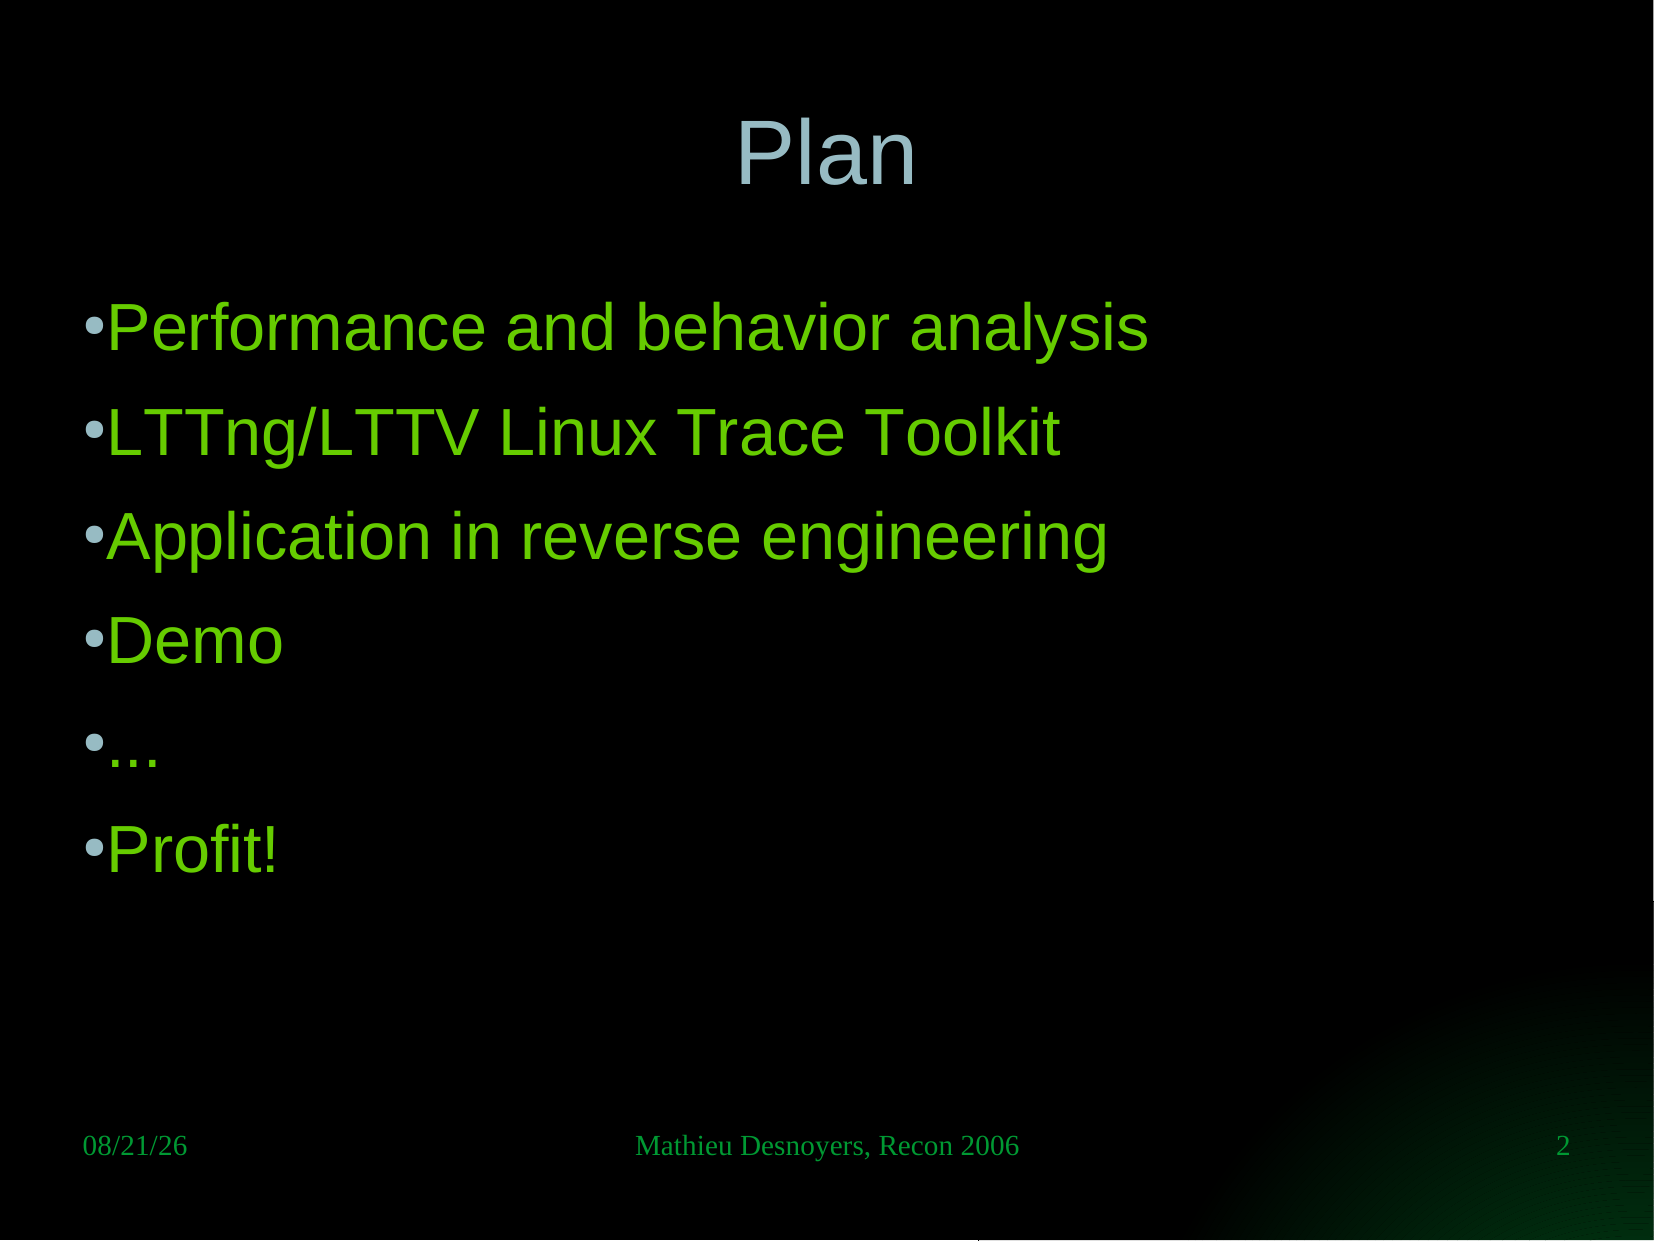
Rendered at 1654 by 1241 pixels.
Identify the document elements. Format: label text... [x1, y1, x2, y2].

list Performance and behavior analysis LTTng/LTTV Linux Trace Toolkit Application in reverse engineering Demo ... Profit! [82, 290, 1571, 1109]
title Plan [82, 49, 1571, 257]
